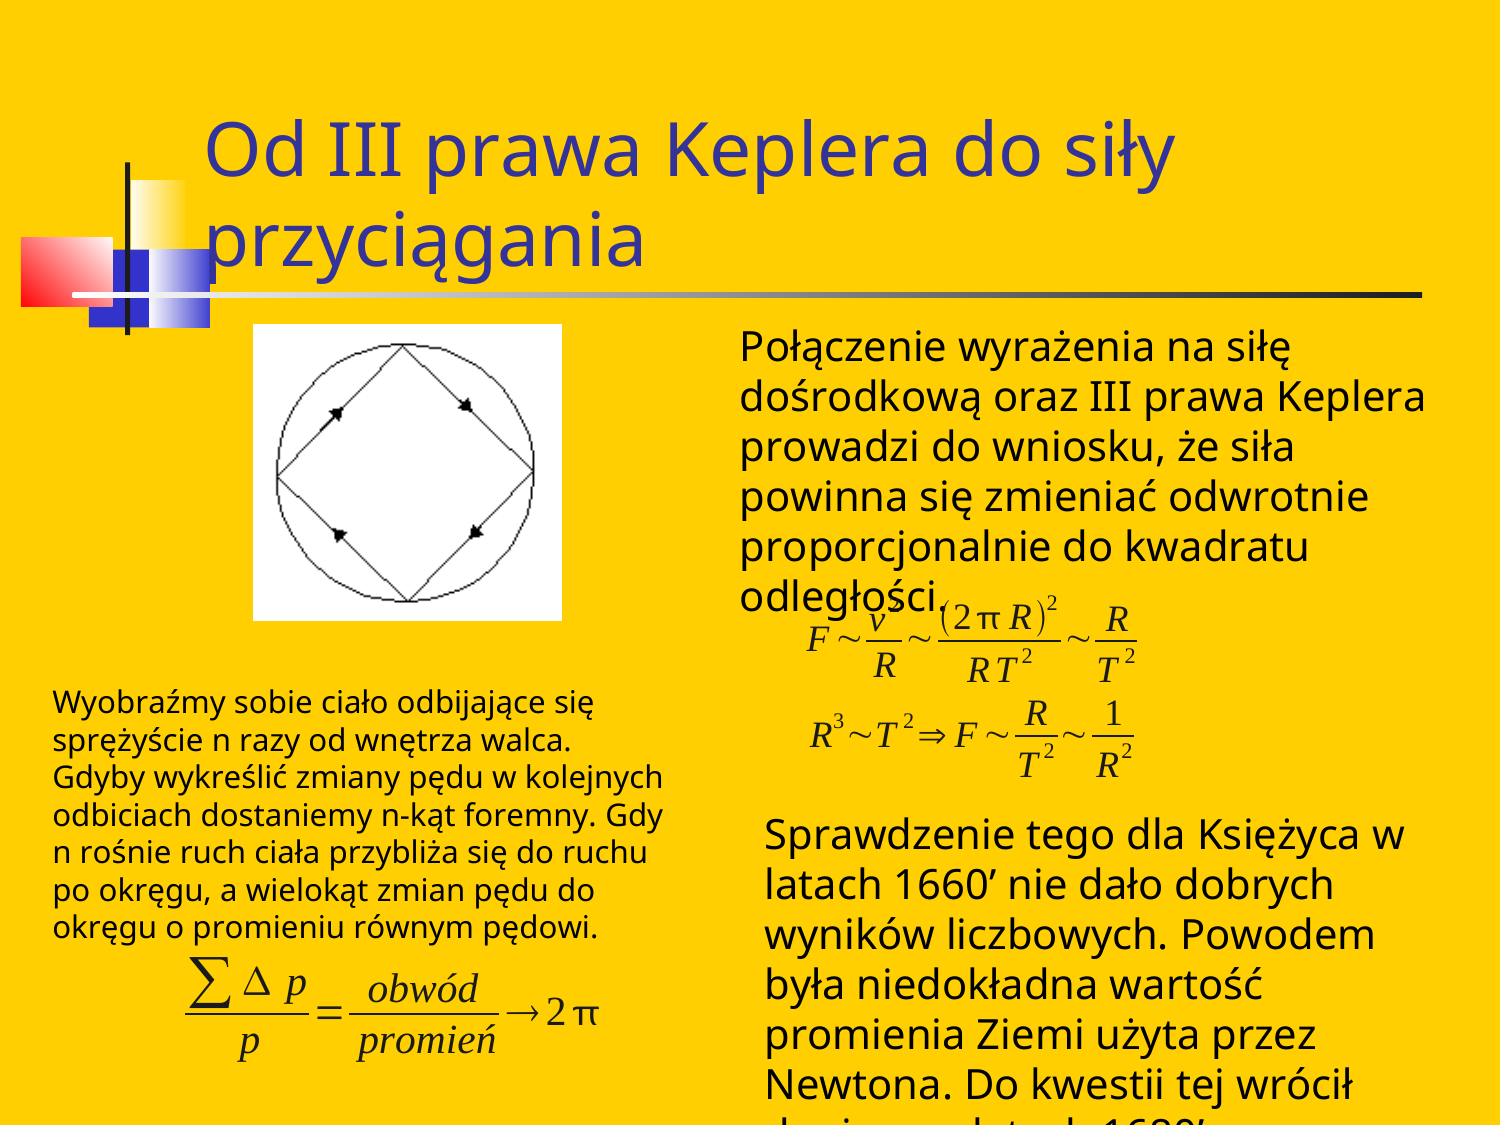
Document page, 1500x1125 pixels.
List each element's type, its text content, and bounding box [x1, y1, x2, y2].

chart [177, 953, 609, 1063]
picture [253, 324, 562, 621]
chart [797, 590, 1146, 786]
text_box Połączenie wyrażenia na siłę dośrodkową oraz III prawa Keplera prowadzi do wniosku, że siła powinna się zmieniać odwrotnie proporcjonalnie do kwadratu odległości. [724, 312, 1477, 629]
text_box Wyobraźmy sobie ciało odbijające się sprężyście n razy od wnętrza walca. Gdyby wykreślić zmiany pędu w kolejnych odbiciach dostaniemy n-kąt foremny. Gdy n rośnie ruch ciała przybliża się do ruchu po okręgu, a wielokąt zmian pędu do okręgu o promieniu równym pędowi. [37, 674, 688, 953]
title Od III prawa Keplera do siły przyciągania [188, 93, 1468, 289]
text_box Sprawdzenie tego dla Księżyca w latach 1660’ nie dało dobrych wyników liczbowych. Powodem była niedokładna wartość promienia Ziemi użyta przez Newtona. Do kwestii tej wrócił dopiero w latach 1680’. [750, 800, 1477, 1125]
